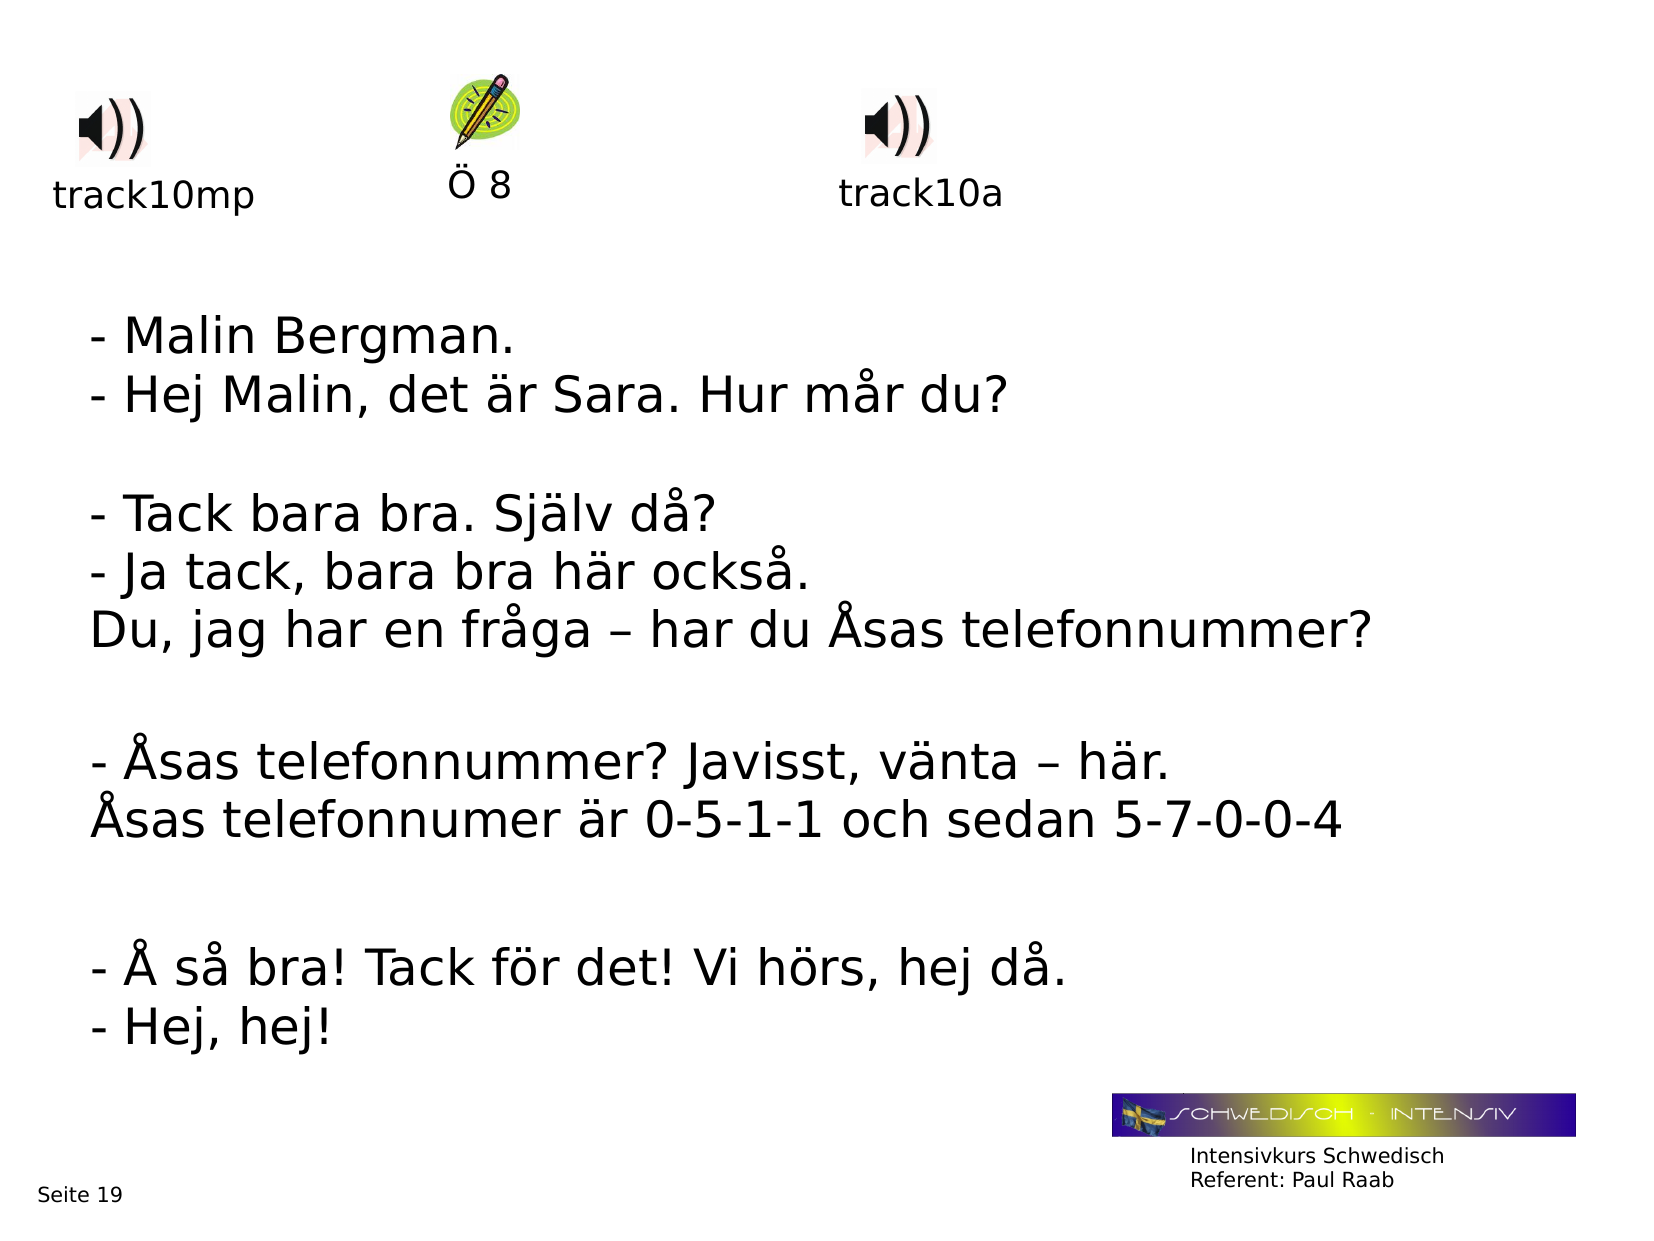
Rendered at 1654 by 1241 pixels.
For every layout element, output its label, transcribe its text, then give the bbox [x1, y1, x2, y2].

picture [861, 88, 937, 163]
text_box - Malin Bergman. - Hej Malin, det är Sara. Hur mår du? [75, 300, 1200, 432]
picture [75, 91, 151, 166]
picture [450, 74, 520, 151]
text_box Ö 8 [432, 156, 545, 216]
text_box - Åsas telefonnummer? Javisst, vänta – här. Åsas telefonnumer är 0-5-1-1 och sedan 5-7-0-0-4 [75, 725, 1575, 872]
text_box - Å så bra! Tack för det! Vi hörs, hej då. - Hej, hej! [75, 932, 1576, 1079]
text_box track10a [823, 163, 1020, 223]
picture [1112, 1093, 1576, 1137]
text_box - Tack bara bra. Själv då? - Ja tack, bara bra här också. Du, jag har en fråga – har du Åsas telefonnummer? [75, 477, 1575, 725]
text_box track10mp [37, 166, 271, 226]
